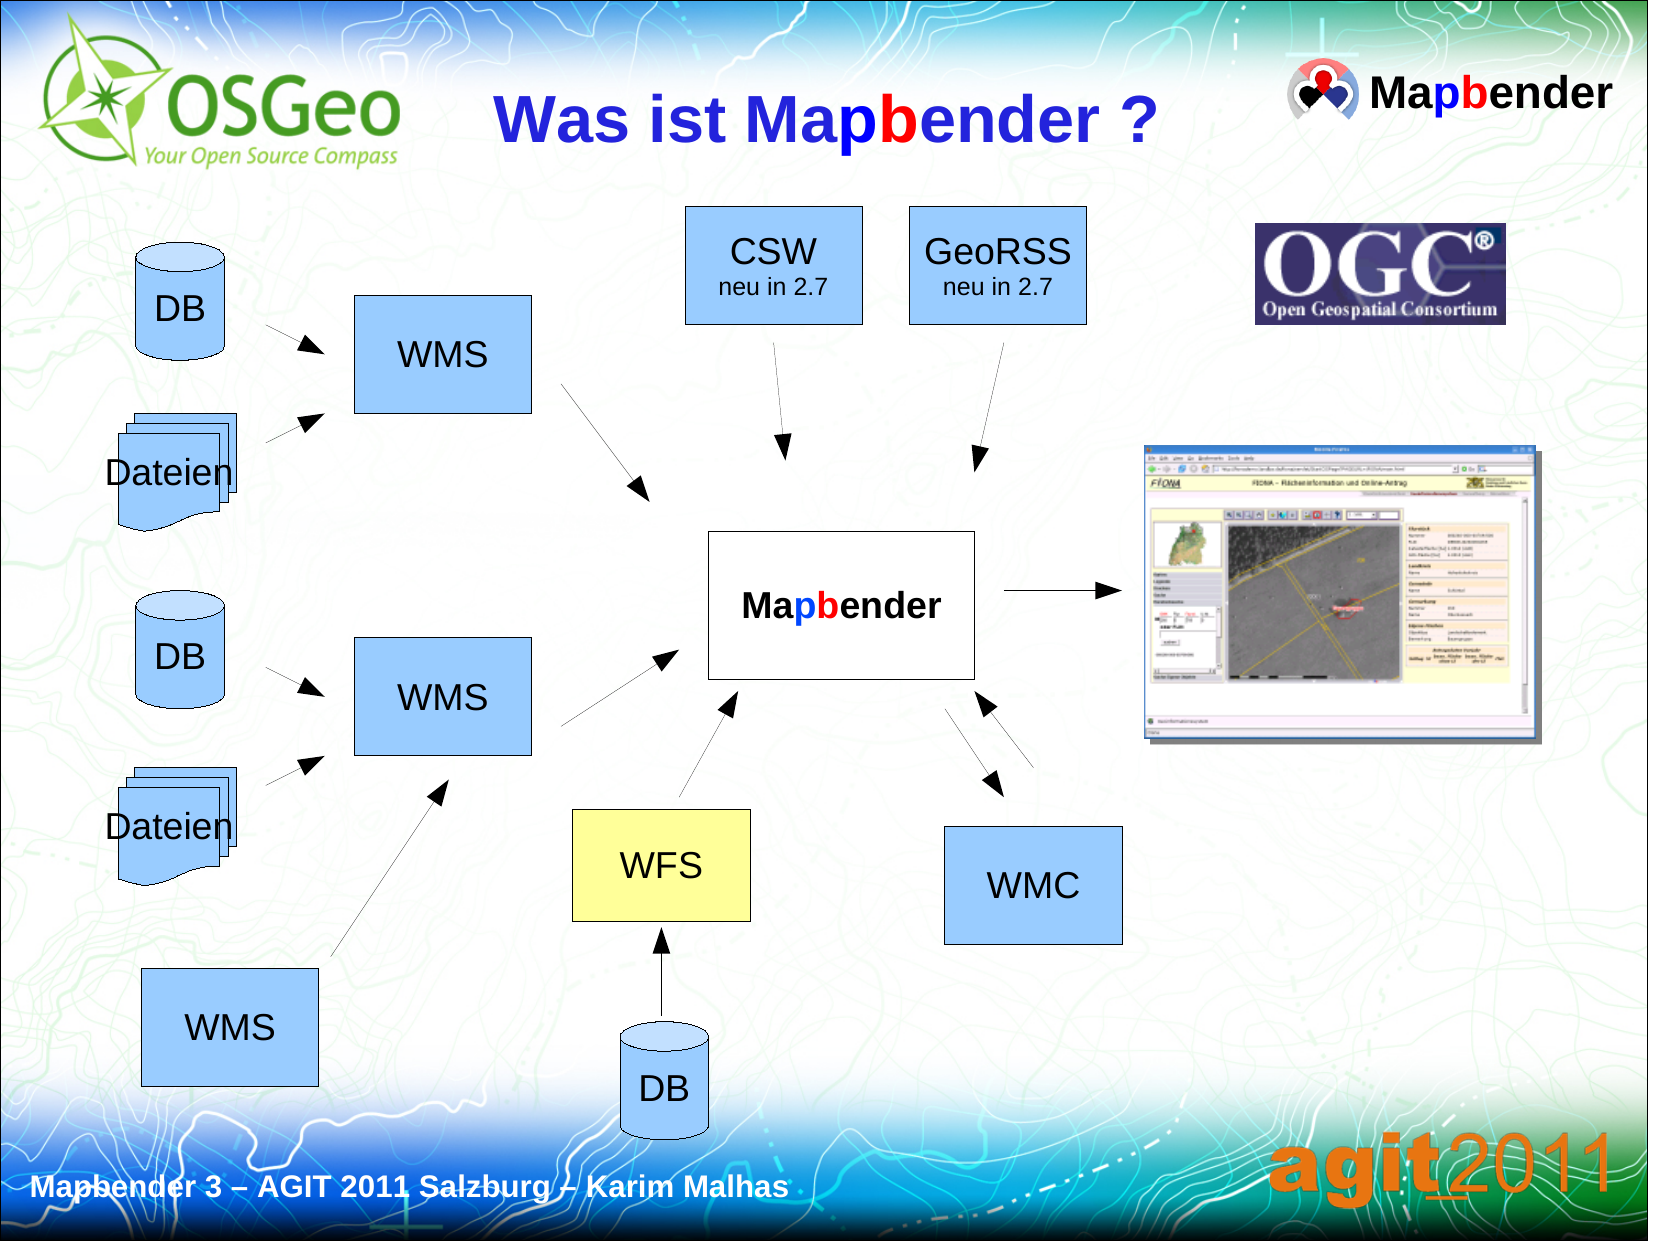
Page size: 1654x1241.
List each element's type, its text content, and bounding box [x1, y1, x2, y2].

text_box WFS [572, 809, 751, 922]
text_box DB [135, 258, 225, 361]
text_box Mapbender [708, 531, 975, 680]
text_box Dateien [118, 413, 237, 532]
title Was ist Mapbender ? [82, 31, 1571, 207]
text_box DB [135, 606, 225, 709]
text_box WMS [141, 968, 319, 1087]
text_box WMC [944, 826, 1123, 945]
text_box CSW neu in 2.7 [685, 206, 863, 325]
text_box DB [620, 1039, 709, 1140]
picture [1, 1, 1647, 1240]
text_box Dateien [118, 462, 126, 482]
text_box Dateien [118, 767, 237, 886]
text_box WMS [354, 295, 532, 414]
text_box GeoRSS neu in 2.7 [909, 206, 1087, 325]
text_box WMS [354, 637, 532, 756]
text_box Dateien [118, 816, 126, 836]
